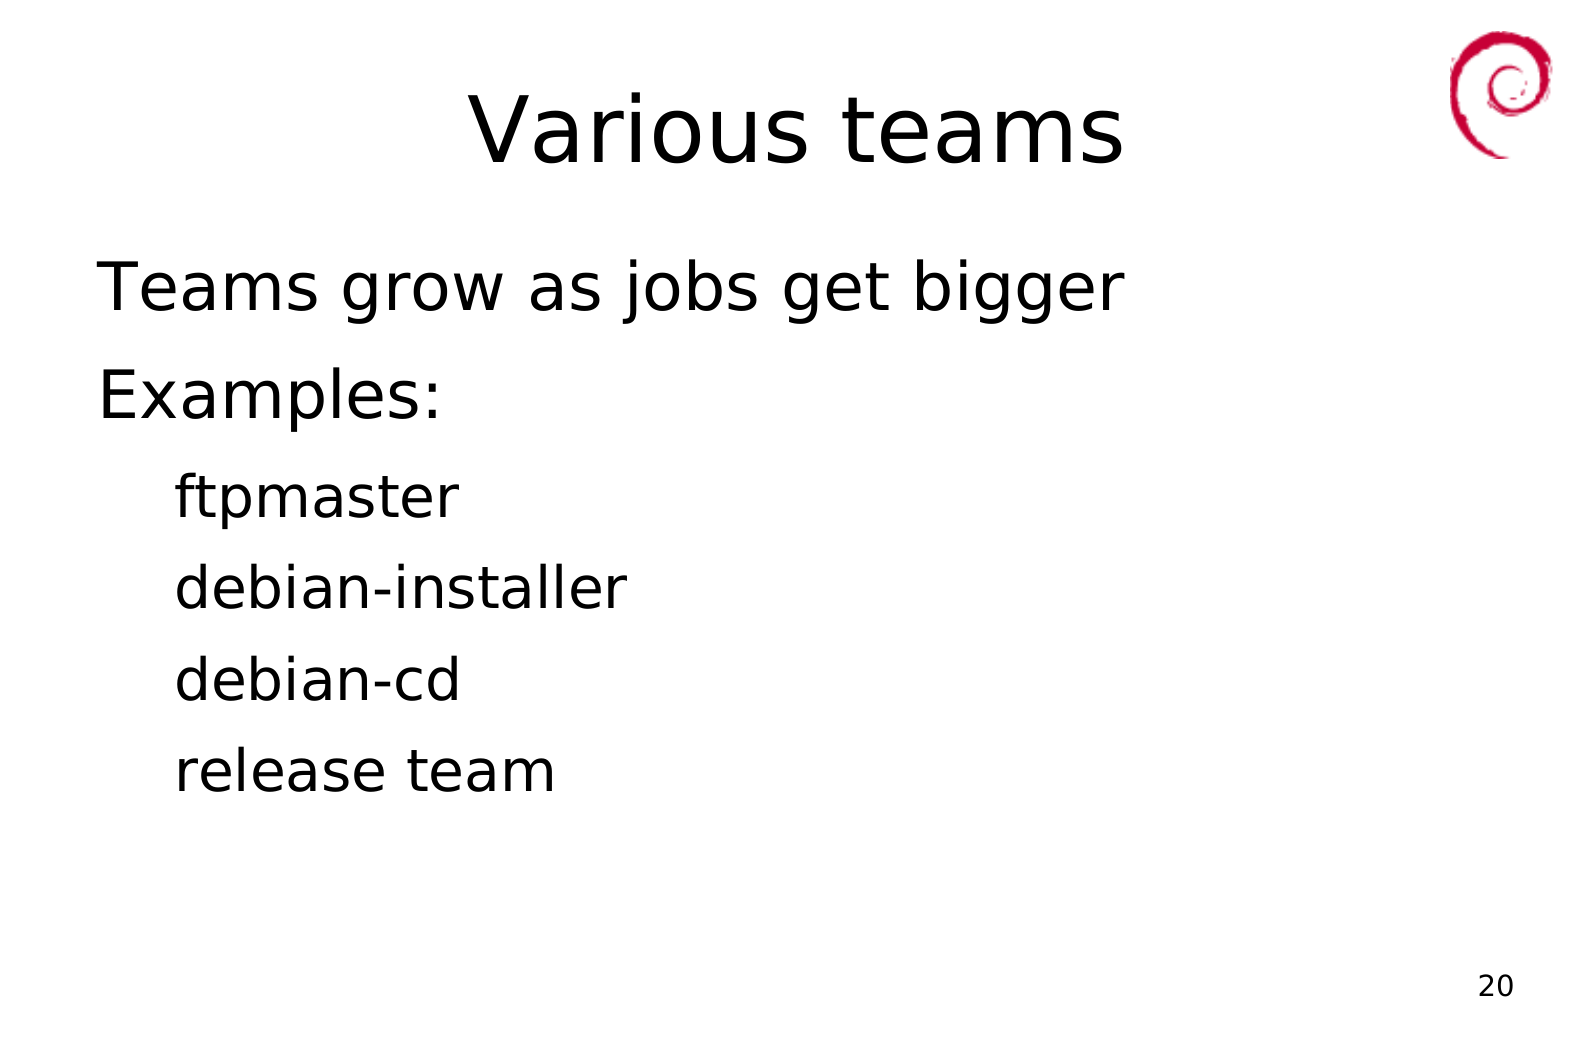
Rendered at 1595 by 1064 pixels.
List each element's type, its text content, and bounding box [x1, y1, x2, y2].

title Various teams [79, 49, 1515, 213]
list Teams grow as jobs get bigger Examples: ftpmaster debian-installer debian-cd release team [79, 248, 1515, 951]
picture [1450, 31, 1555, 159]
